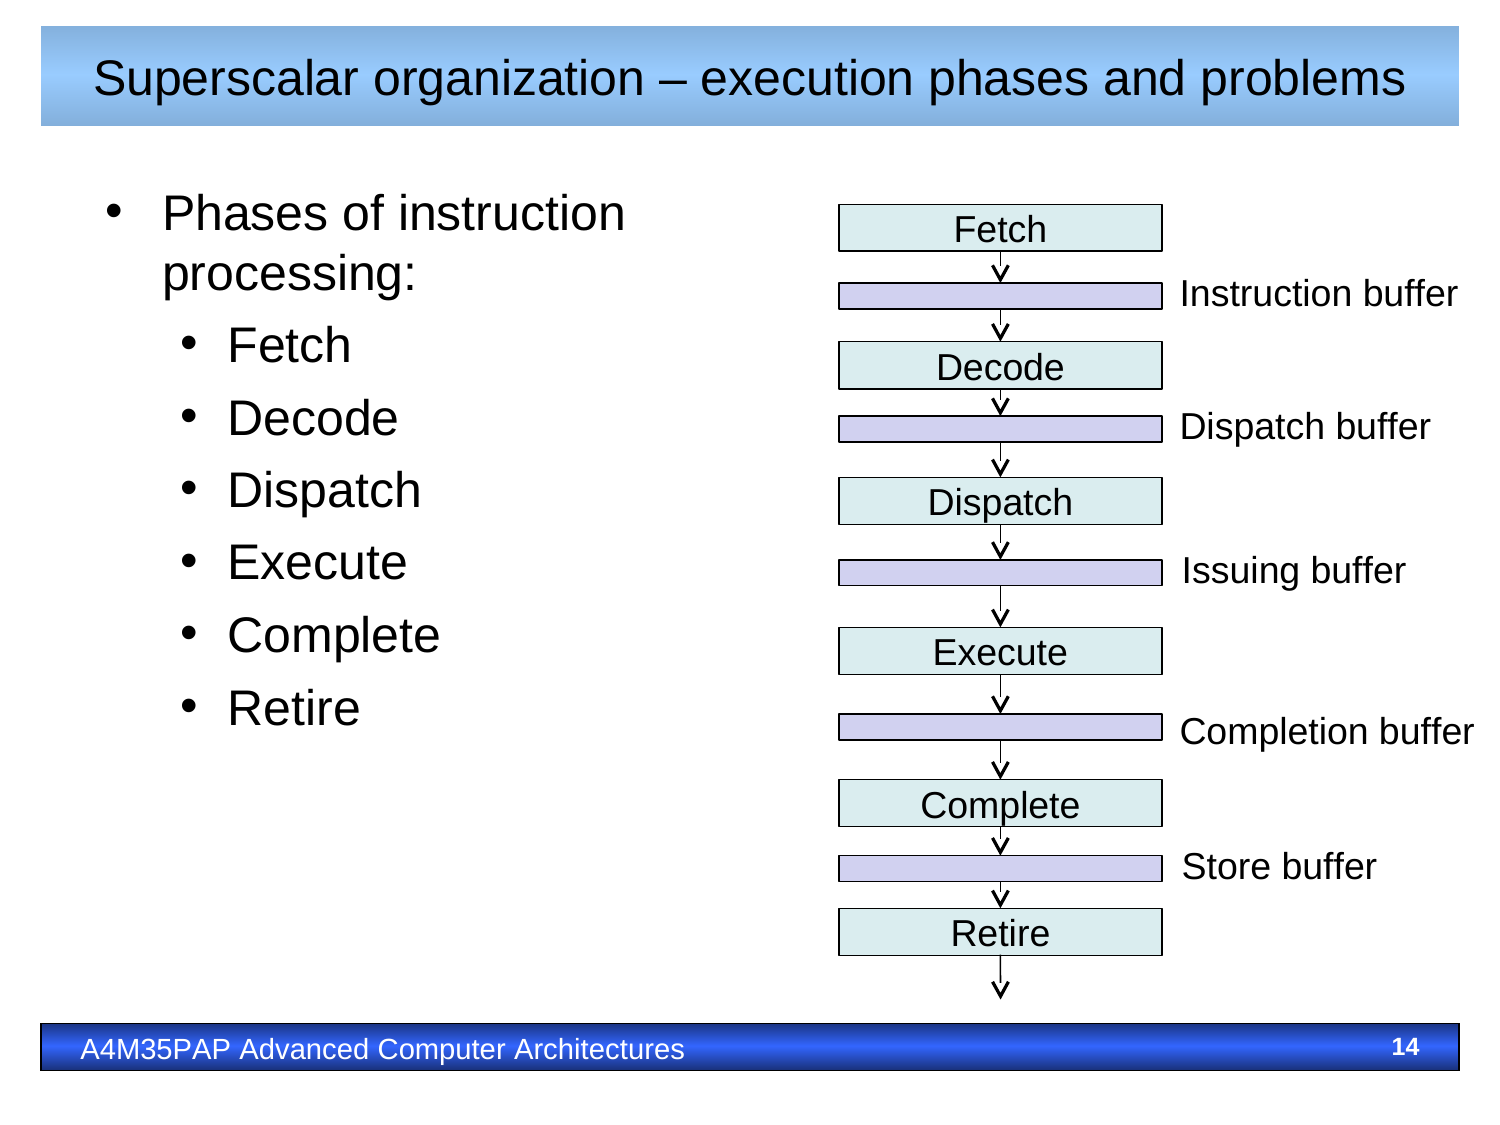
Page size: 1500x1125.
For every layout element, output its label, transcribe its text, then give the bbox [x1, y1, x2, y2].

title Superscalar organization – execution phases and problems [41, 26, 1459, 126]
text_box Complete [838, 779, 1162, 827]
text_box Dispatch [838, 477, 1162, 525]
text_box Instruction buffer [1161, 268, 1486, 316]
text_box Execute [838, 627, 1162, 675]
text_box [838, 713, 1161, 741]
list Phases of instruction processing: Fetch Decode Dispatch Execute Complete Retire [90, 172, 788, 1000]
text_box [838, 855, 1162, 882]
text_box [838, 282, 1161, 310]
text_box Fetch [838, 204, 1162, 252]
text_box Completion buffer [1161, 705, 1486, 753]
text_box Store buffer [1163, 840, 1488, 889]
text_box [838, 559, 1162, 586]
text_box Decode [838, 341, 1162, 389]
text_box [838, 416, 1161, 443]
text_box Dispatch buffer [1161, 401, 1486, 449]
text_box Issuing buffer [1163, 545, 1488, 593]
text_box Retire [838, 908, 1162, 956]
